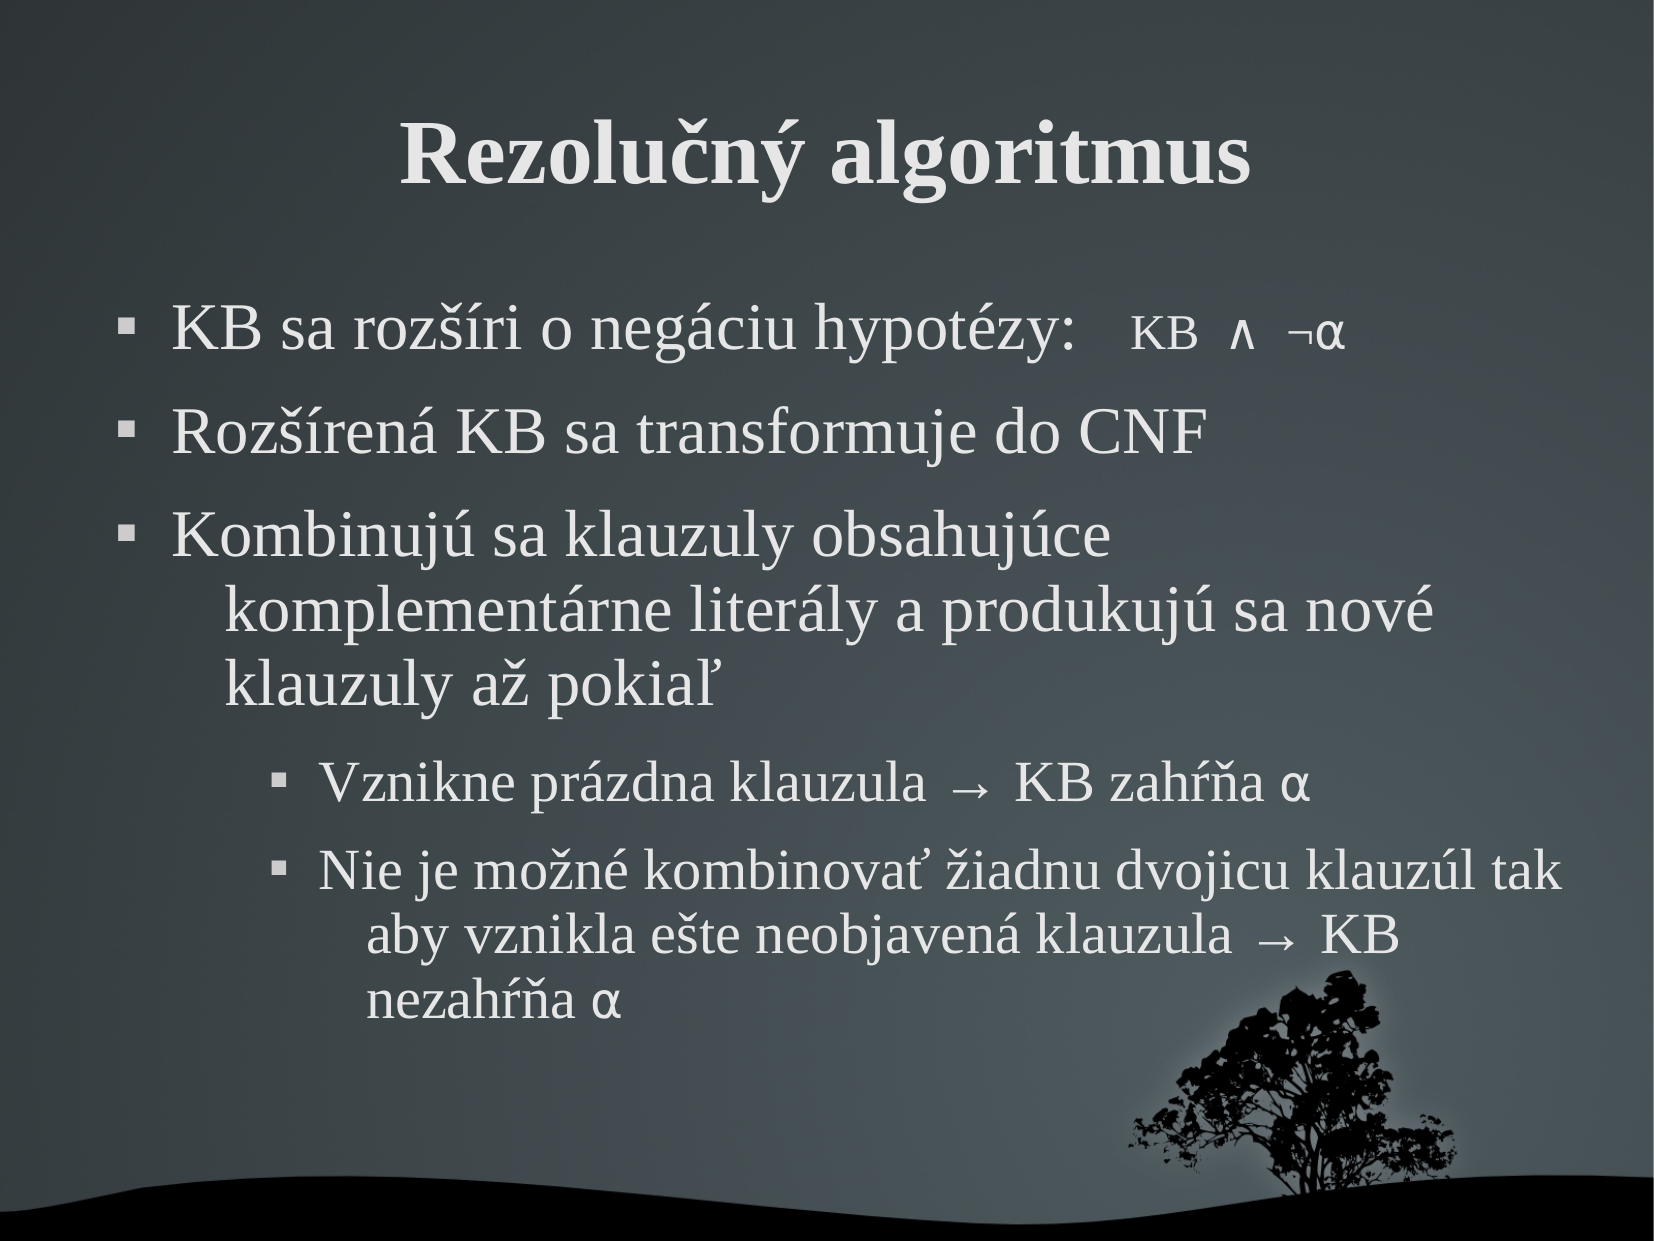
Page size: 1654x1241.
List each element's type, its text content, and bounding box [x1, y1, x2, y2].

title Rezolučný algoritmus [82, 56, 1571, 250]
picture [0, 0, 1654, 1241]
list KB sa rozšíri o negáciu hypotézy: KB ∧ ¬α Rozšírená KB sa transformuje do CNF Kombinujú sa klauzuly obsahujúce komplementárne literály a produkujú sa nové klauzuly až pokiaľ Vznikne prázdna klauzula → KB zahŕňa α Nie je možné kombinovať žiadnu dvojicu klauzúl tak aby vznikla ešte neobjavená klauzula → KB nezahŕňa α [82, 290, 1571, 1094]
